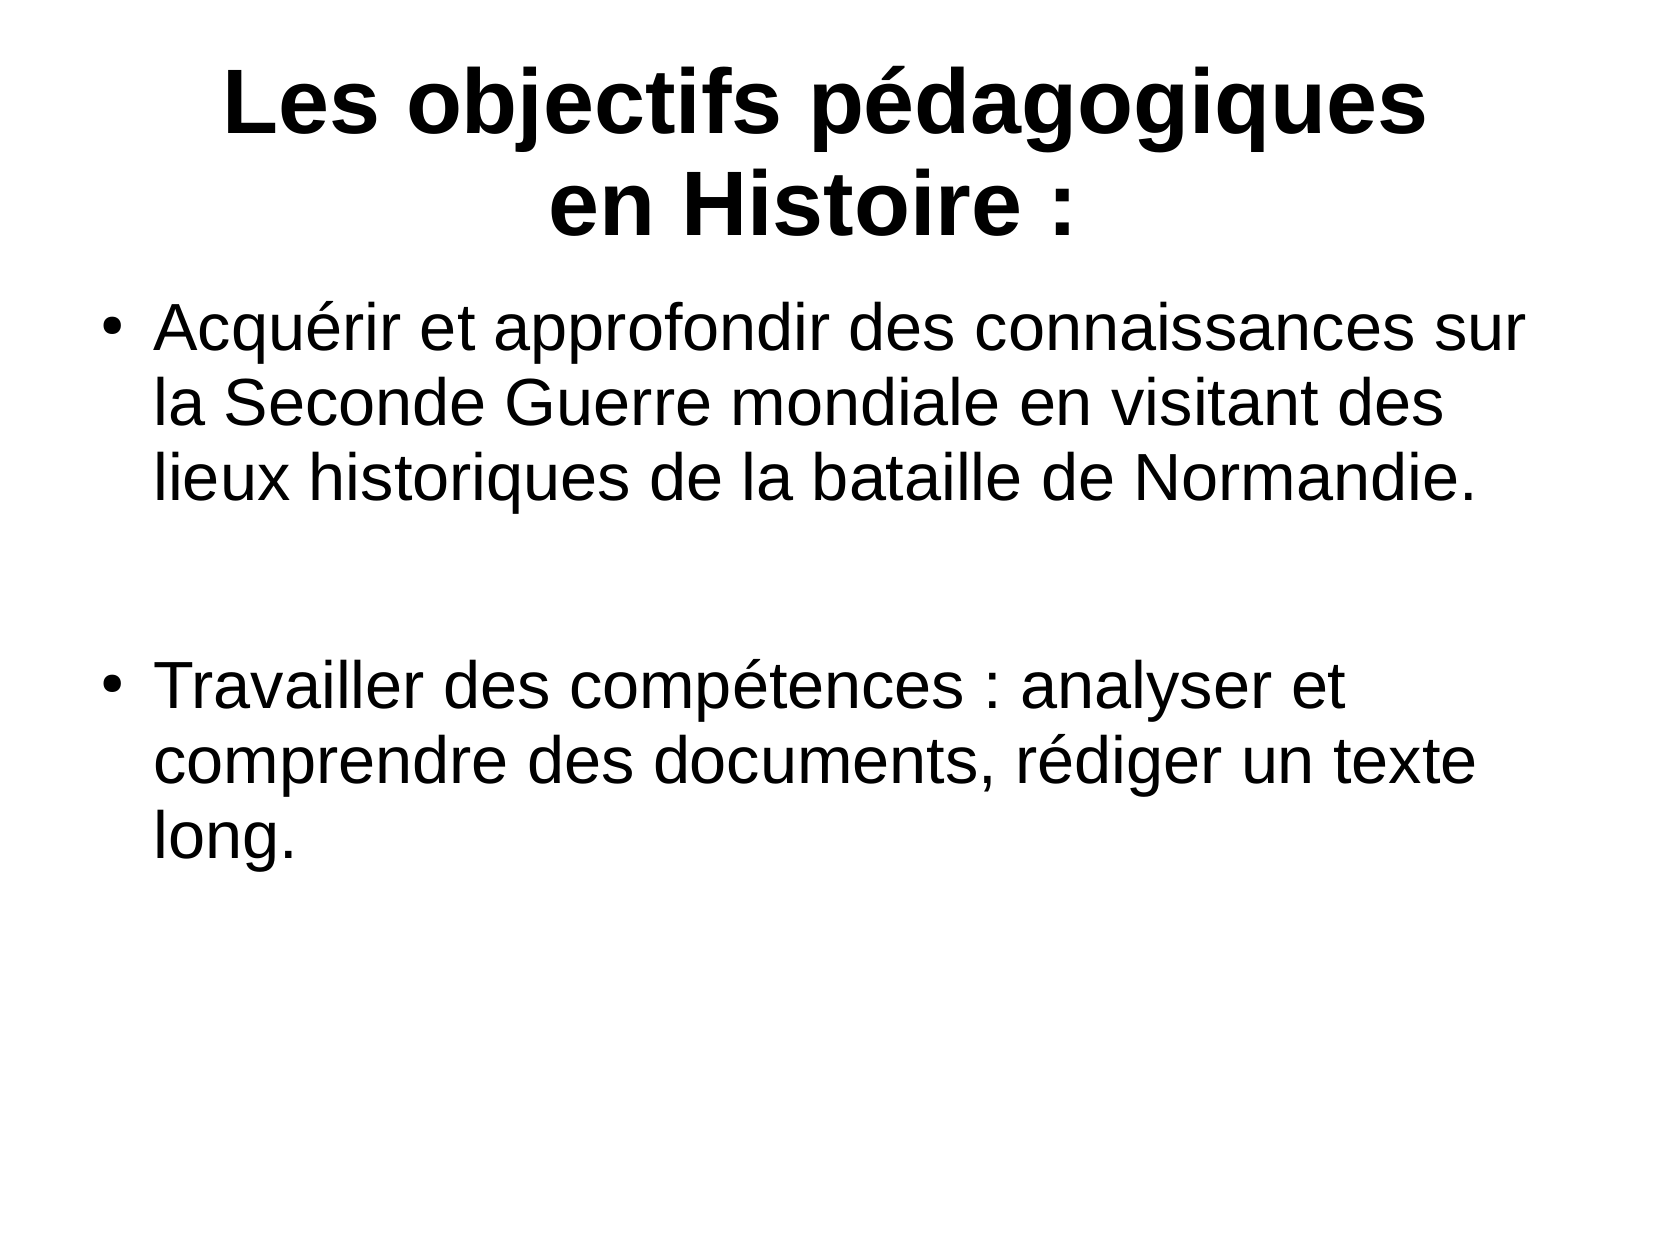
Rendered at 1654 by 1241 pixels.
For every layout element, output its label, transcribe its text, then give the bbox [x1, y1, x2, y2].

list Acquérir et approfondir des connaissances sur la Seconde Guerre mondiale en visitant des lieux historiques de la bataille de Normandie. Travailler des compétences : analyser et comprendre des documents, rédiger un texte long. [82, 290, 1571, 1010]
title Les objectifs pédagogiques en Histoire : [82, 49, 1571, 257]
